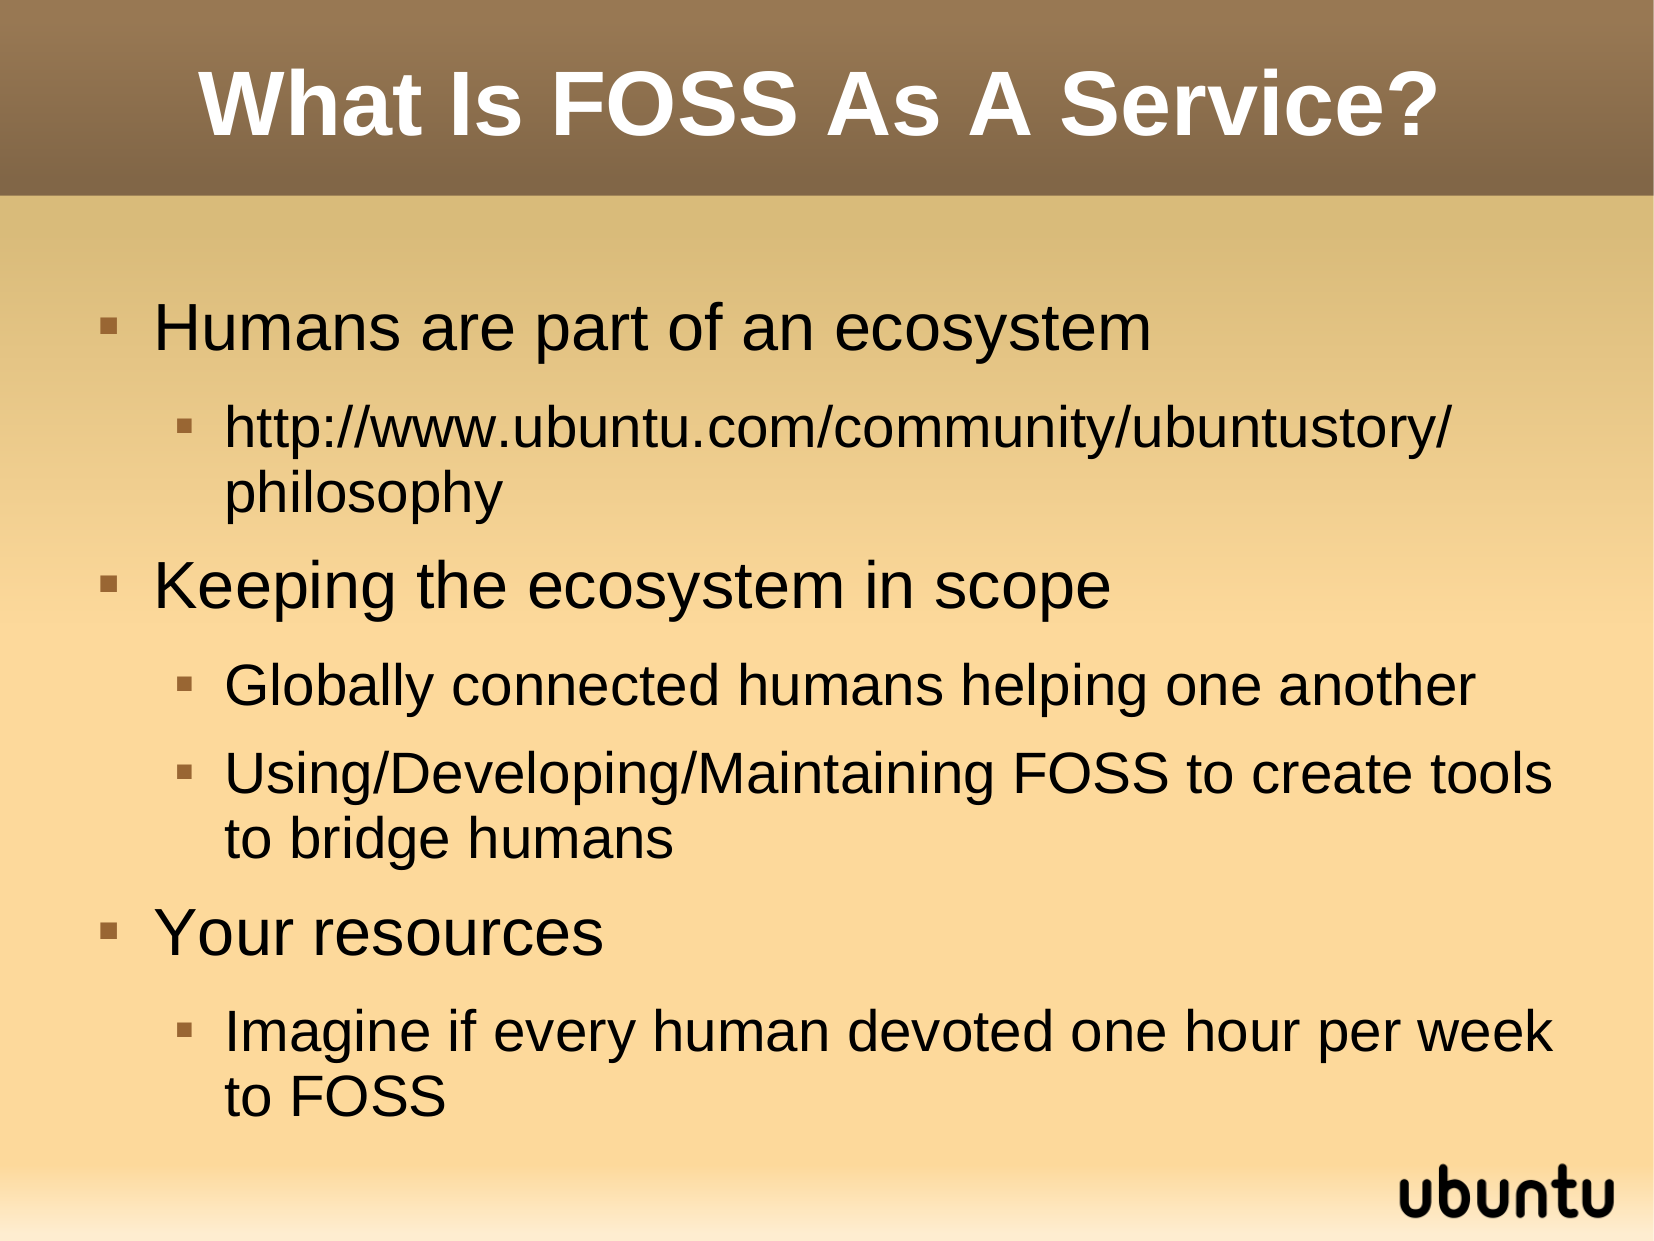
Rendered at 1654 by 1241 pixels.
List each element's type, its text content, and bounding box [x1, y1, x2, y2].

picture [0, 0, 1654, 1241]
title What Is FOSS As A Service? [76, 7, 1565, 200]
list Humans are part of an ecosystem http://www.ubuntu.com/community/ubuntustory/philosophy Keeping the ecosystem in scope Globally connected humans helping one another Using/Developing/Maintaining FOSS to create tools to bridge humans Your resources Imagine if every human devoted one hour per week to FOSS [82, 290, 1571, 1130]
